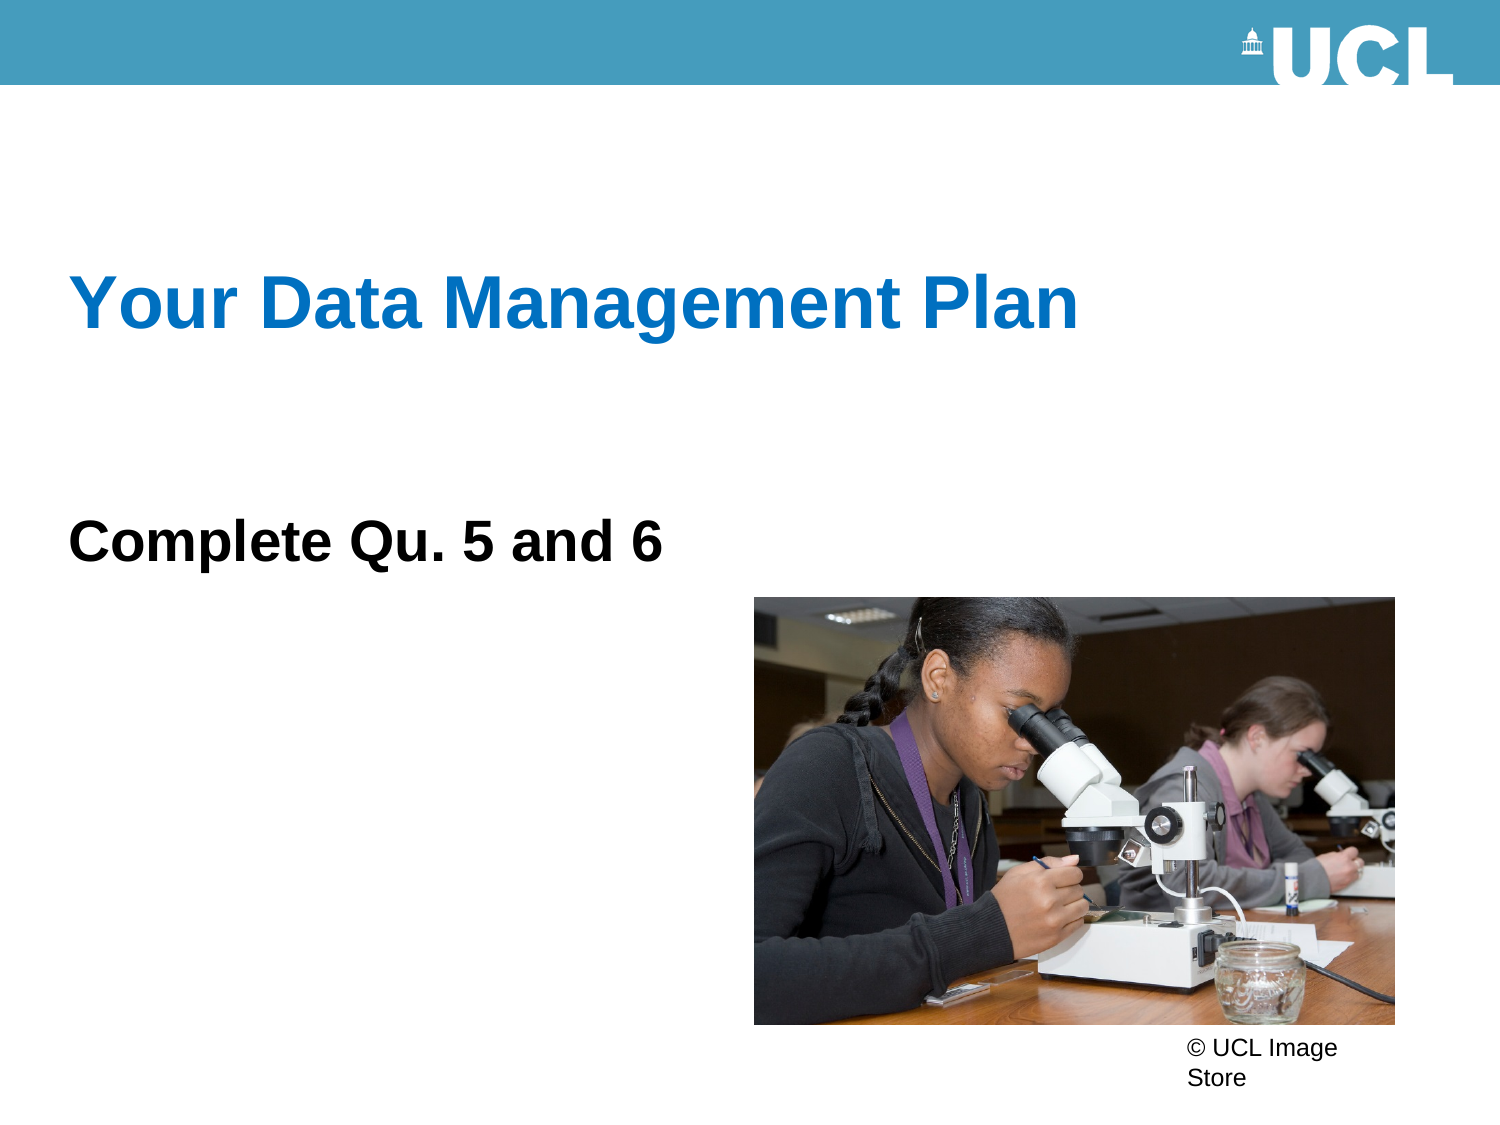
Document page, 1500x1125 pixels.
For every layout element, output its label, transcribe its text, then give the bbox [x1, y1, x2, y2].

text_box Your Data Management Plan Complete Qu. 5 and 6 [53, 137, 1446, 1094]
picture [754, 597, 1395, 1026]
text_box © UCL Image Store [1172, 1023, 1421, 1072]
